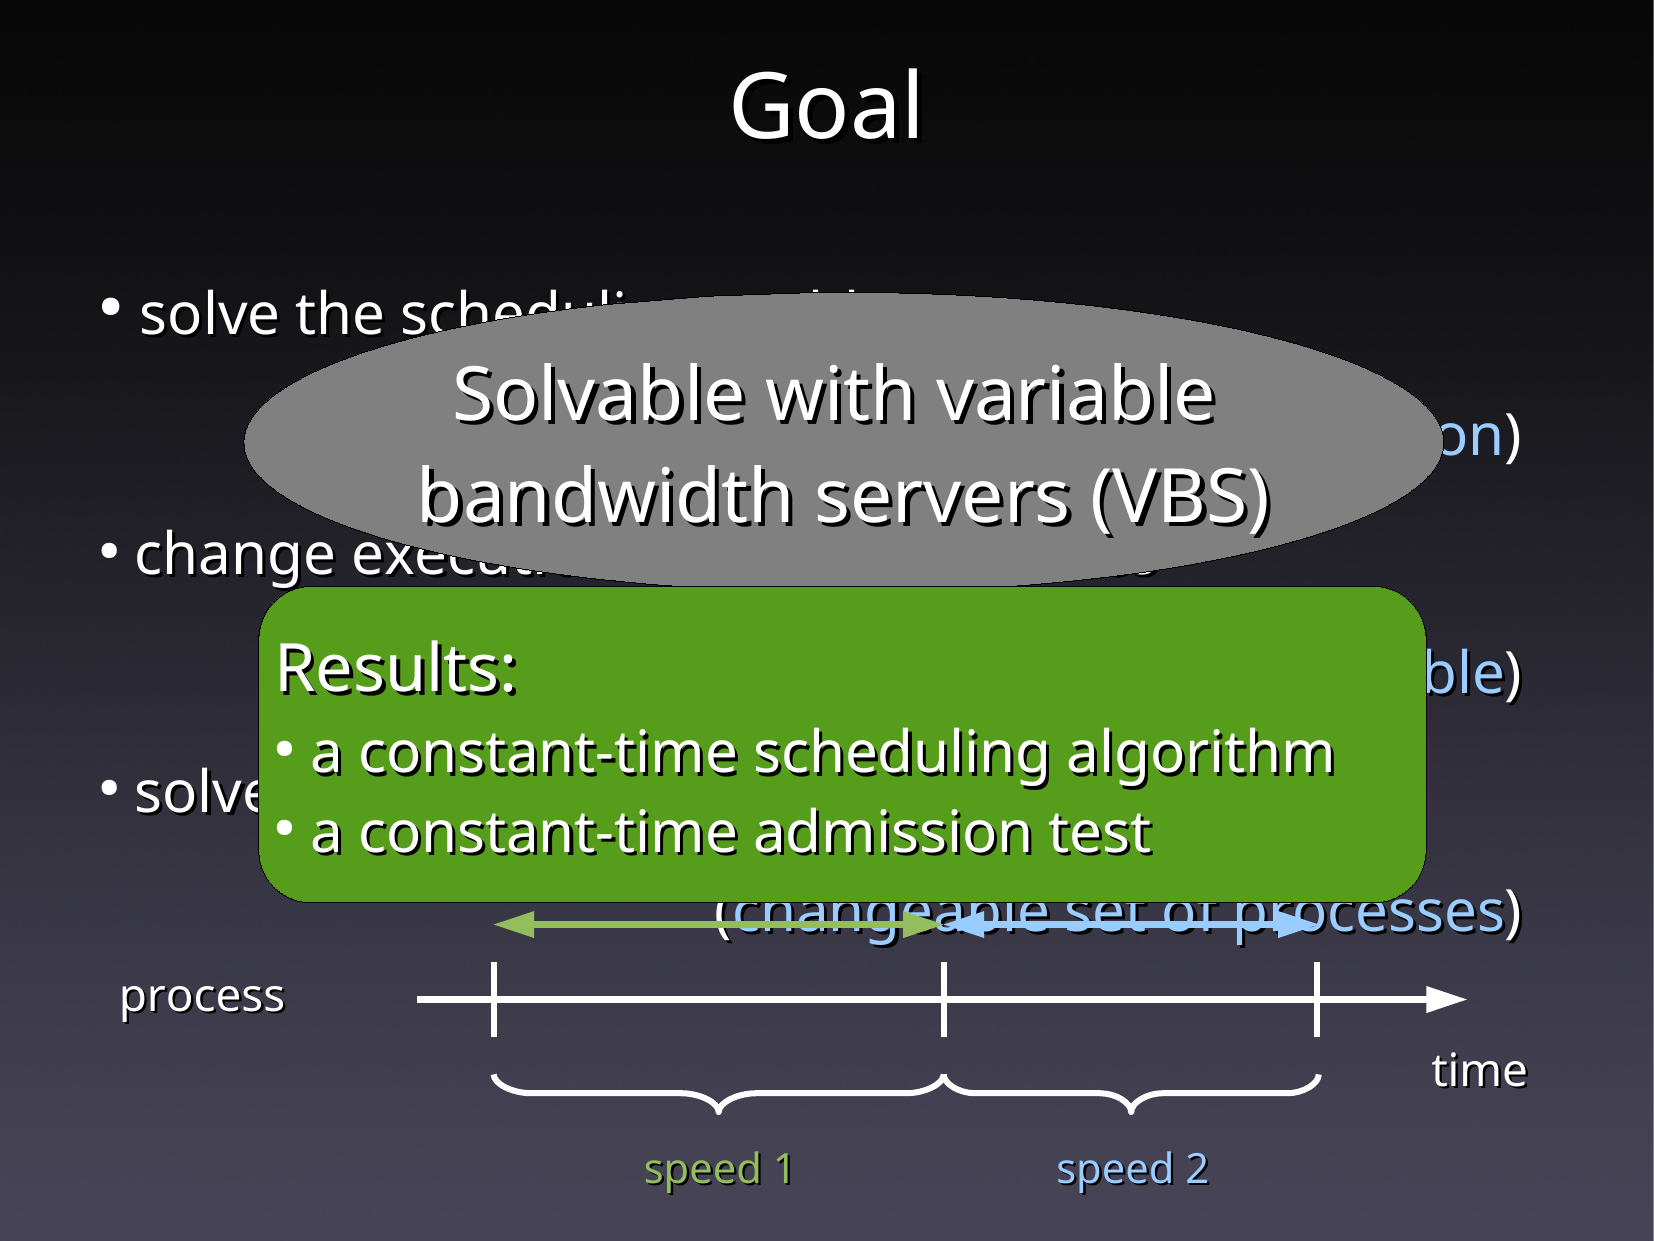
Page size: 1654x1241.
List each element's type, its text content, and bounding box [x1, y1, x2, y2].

text_box solve the scheduling problem (temporal isolation) change execution speed of processes (programmable) solve admission problem (changeable set of processes) [98, 217, 1523, 892]
text_box Solvable with variable bandwidth servers (VBS) [243, 292, 1444, 586]
title Goal [120, 0, 1533, 208]
text_box speed 1 [643, 1138, 813, 1195]
text_box process [118, 962, 344, 1024]
text_box Results: a constant-time scheduling algorithm a constant-time admission test [258, 586, 1427, 903]
text_box action α2 [1037, 903, 1244, 912]
text_box speed 2 [1056, 1138, 1225, 1195]
text_box time [1431, 1037, 1544, 1099]
text_box action α1 [624, 903, 832, 912]
picture [0, 0, 1654, 1241]
